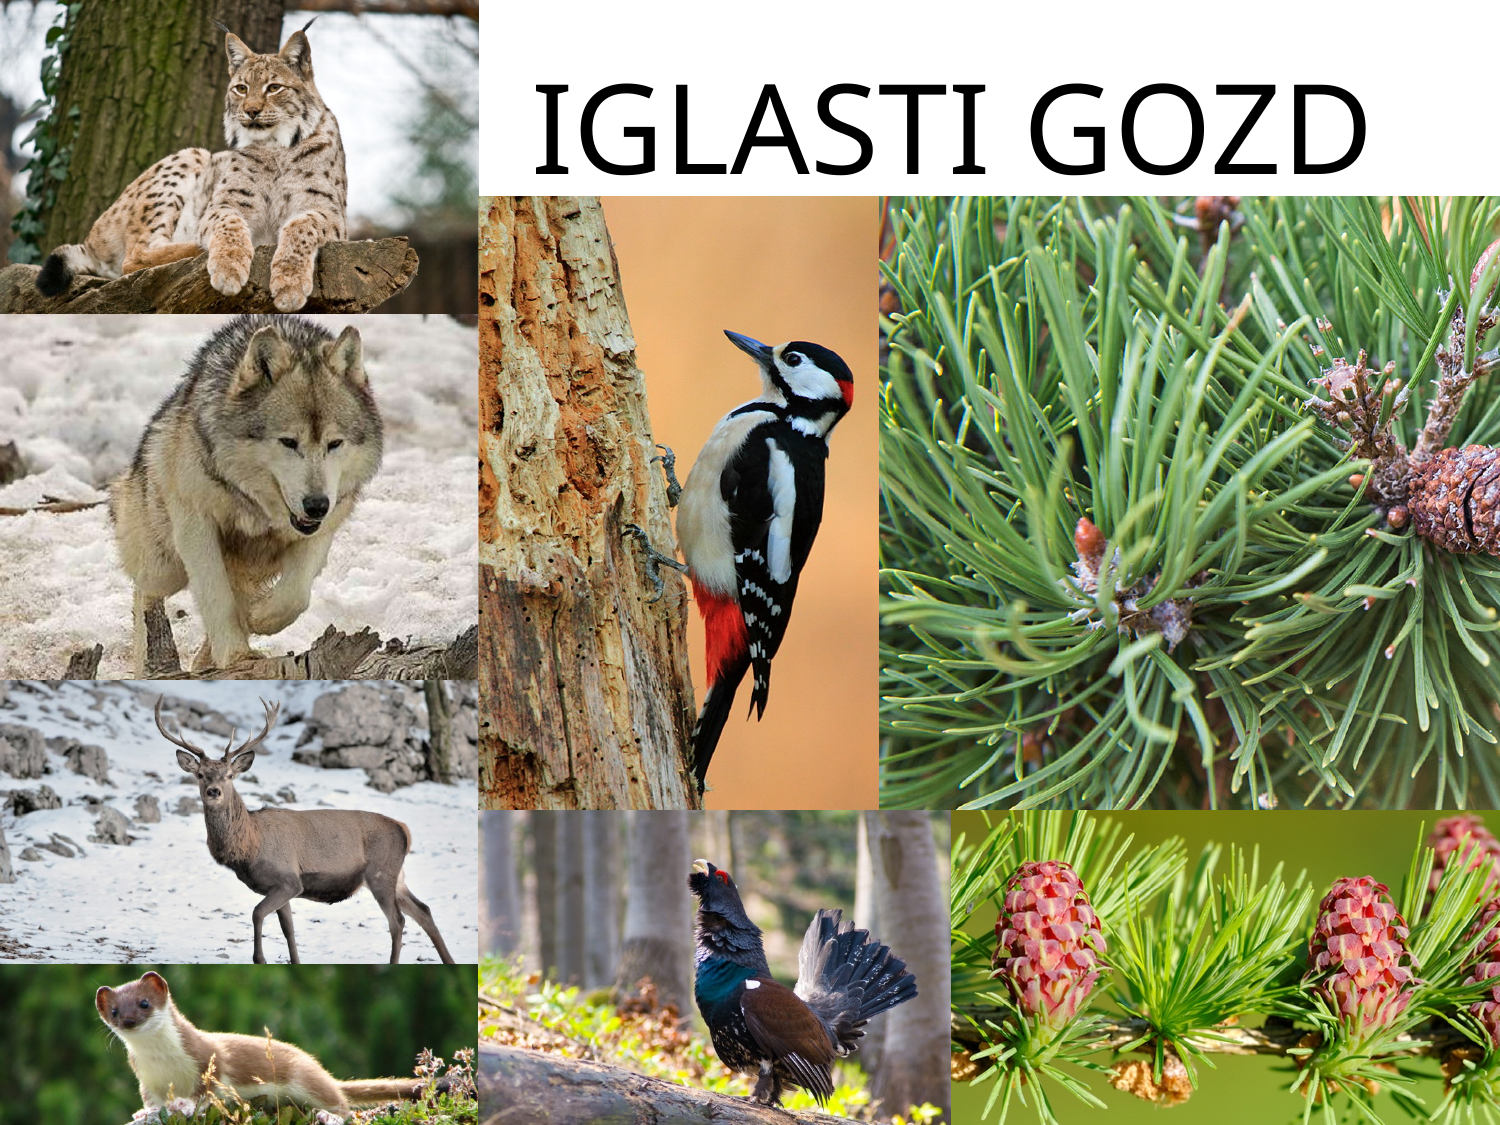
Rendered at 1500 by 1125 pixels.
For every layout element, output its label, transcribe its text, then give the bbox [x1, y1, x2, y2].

picture [0, 0, 1500, 1125]
title IGLASTI GOZD [479, 31, 1500, 196]
